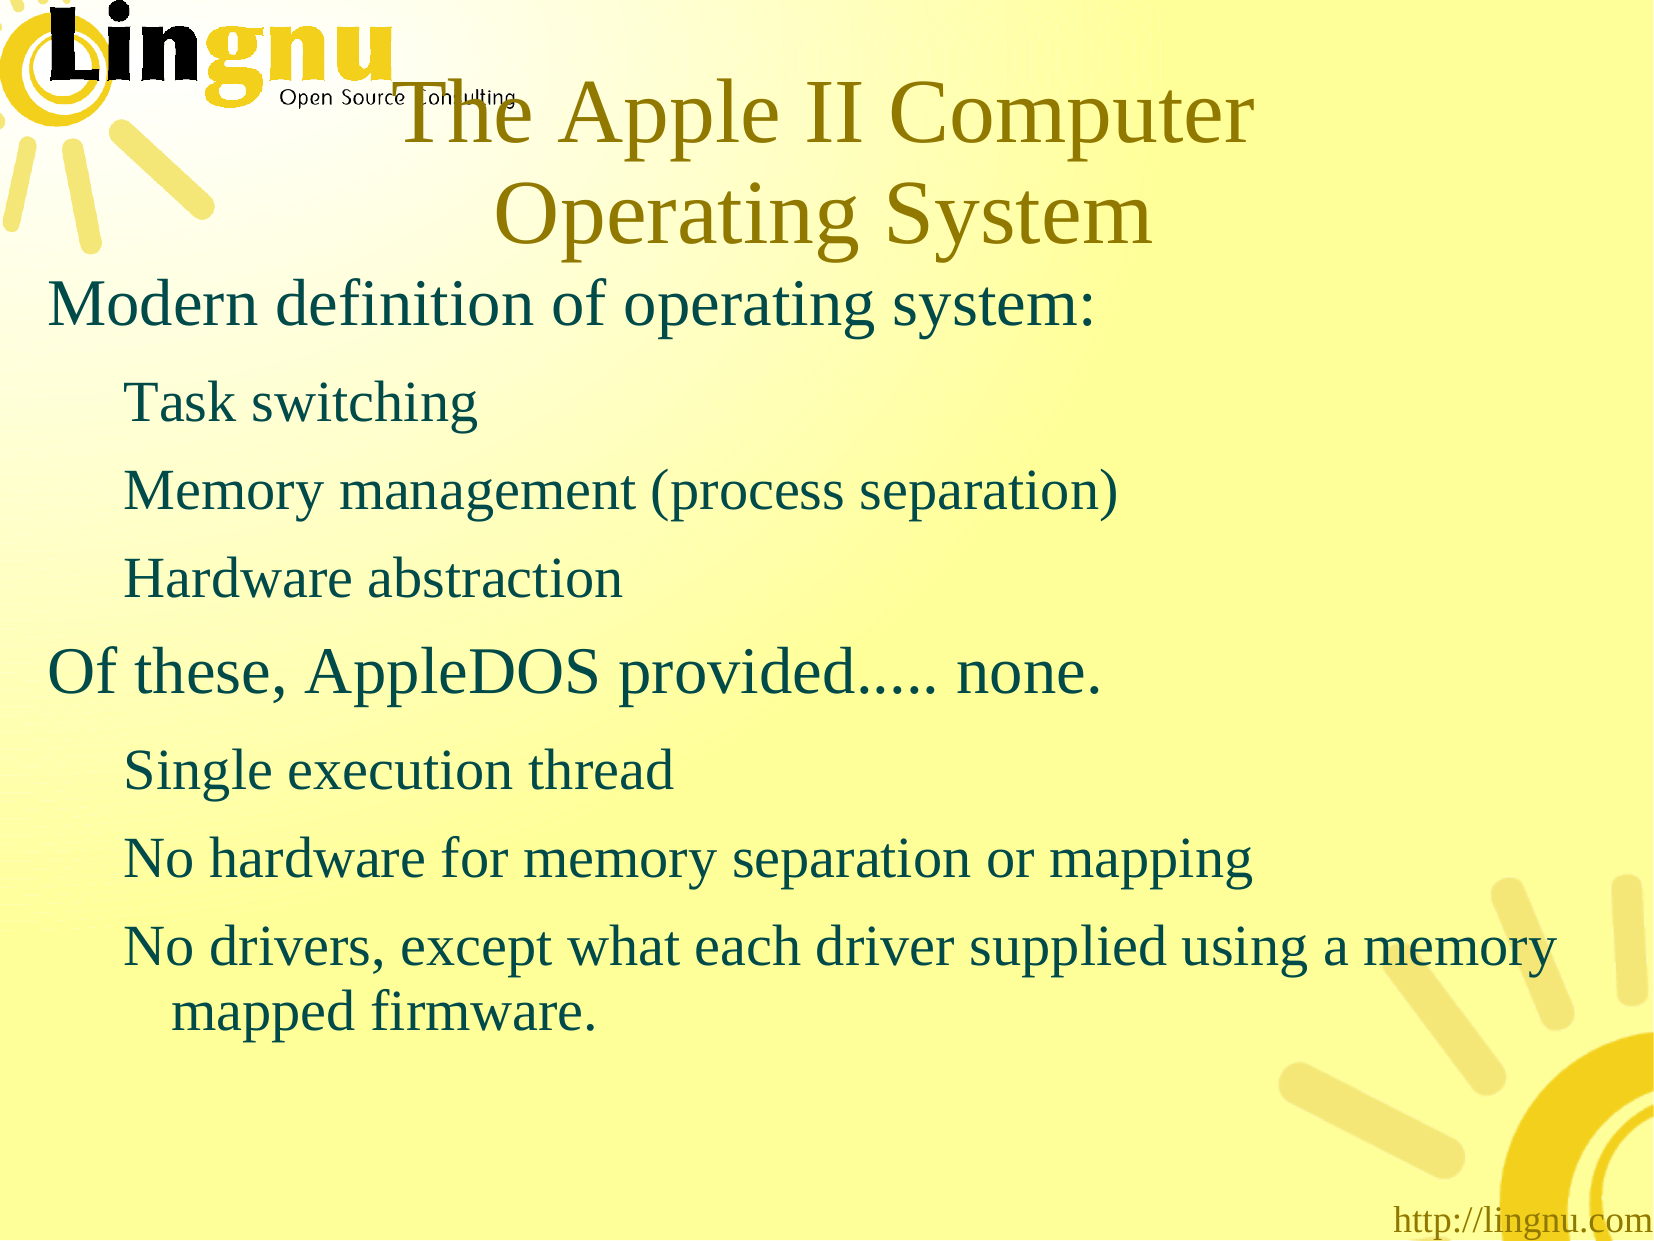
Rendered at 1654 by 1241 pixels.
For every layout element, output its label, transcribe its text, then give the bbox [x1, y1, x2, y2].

title The Apple II Computer Operating System [118, 58, 1531, 265]
picture [0, 0, 516, 256]
picture [1256, 871, 1654, 1241]
list Modern definition of operating system: Task switching Memory management (process separation) Hardware abstraction Of these, AppleDOS provided..... none. Single execution thread No hardware for memory separation or mapping No drivers, except what each driver supplied using a memory mapped firmware. [29, 265, 1625, 1211]
